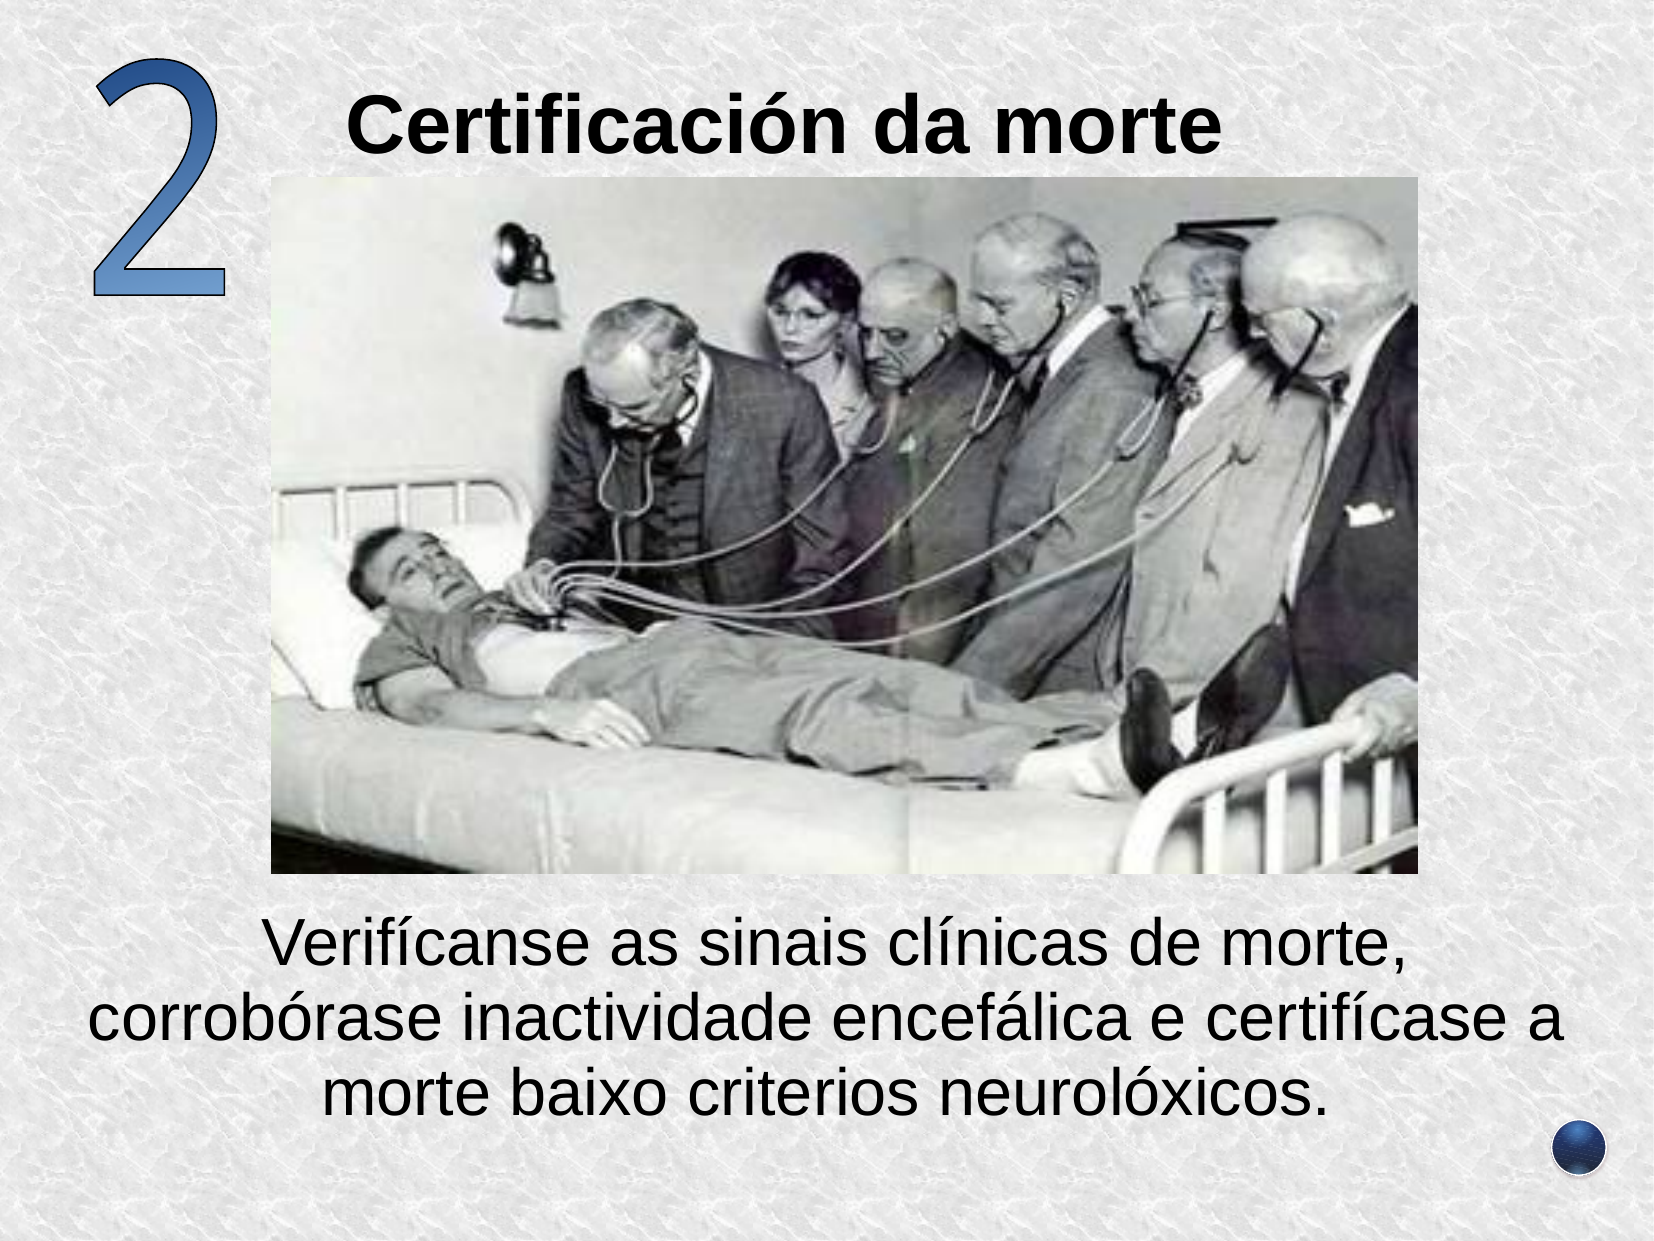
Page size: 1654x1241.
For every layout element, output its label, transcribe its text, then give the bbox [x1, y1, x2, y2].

text_box 2 [94, 58, 225, 296]
text_box Verifícanse as sinais clínicas de morte, corrobórase inactividade encefálica e certifícase a morte baixo criterios neurolóxicos. [59, 897, 1595, 1137]
text_box Certificación da morte [330, 70, 1441, 272]
picture [0, 0, 1654, 1241]
